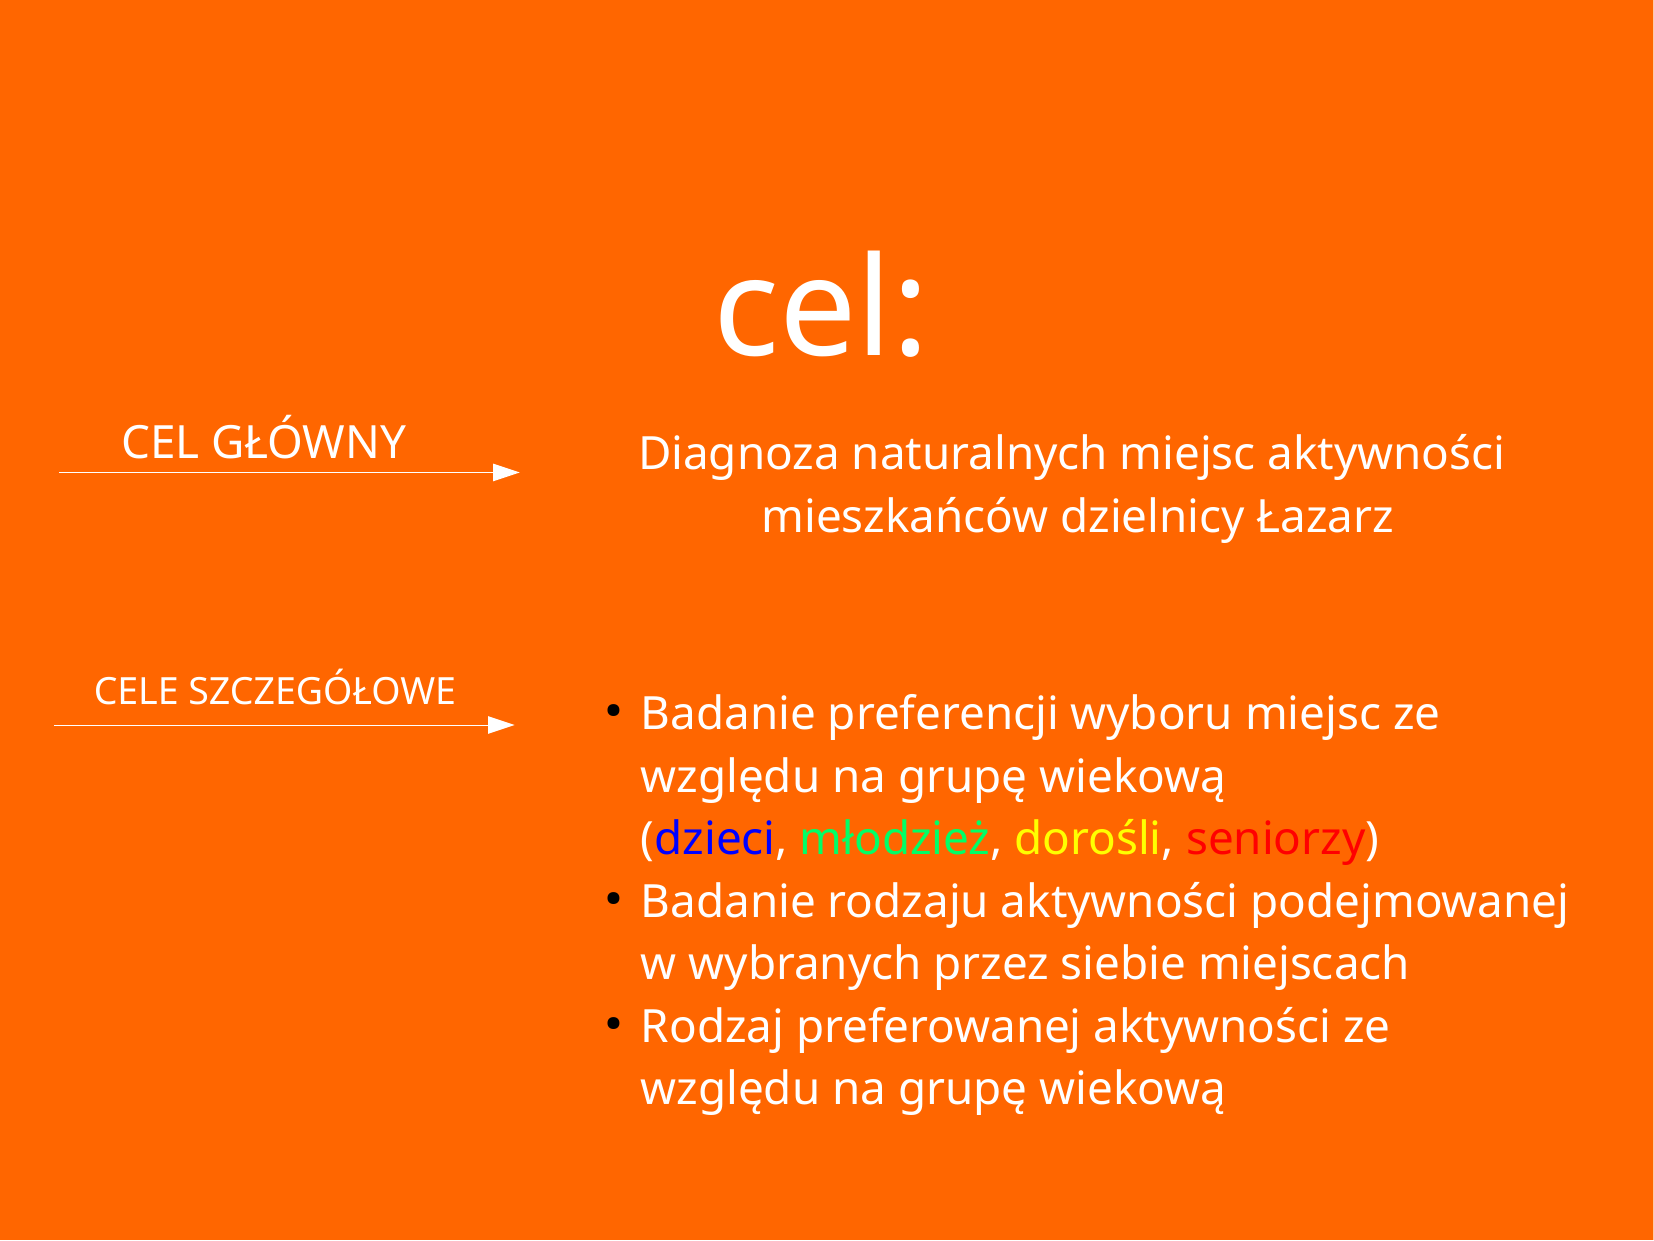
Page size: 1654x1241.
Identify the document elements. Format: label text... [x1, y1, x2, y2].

text_box cel: [401, 200, 1241, 380]
text_box Badanie preferencji wyboru miejsc ze względu na grupę wiekową (dzieci, młodzież, dorośli, seniorzy) Badanie rodzaju aktywności podejmowanej w wybranych przez siebie miejscach Rodzaj preferowanej aktywności ze względu na grupę wiekową [590, 673, 1595, 1131]
text_box CEL GŁÓWNY [106, 402, 485, 473]
text_box CELE SZCZEGÓŁOWE [54, 657, 497, 756]
text_box Diagnoza naturalnych miejsc aktywności mieszkańców dzielnicy Łazarz [623, 413, 1571, 539]
